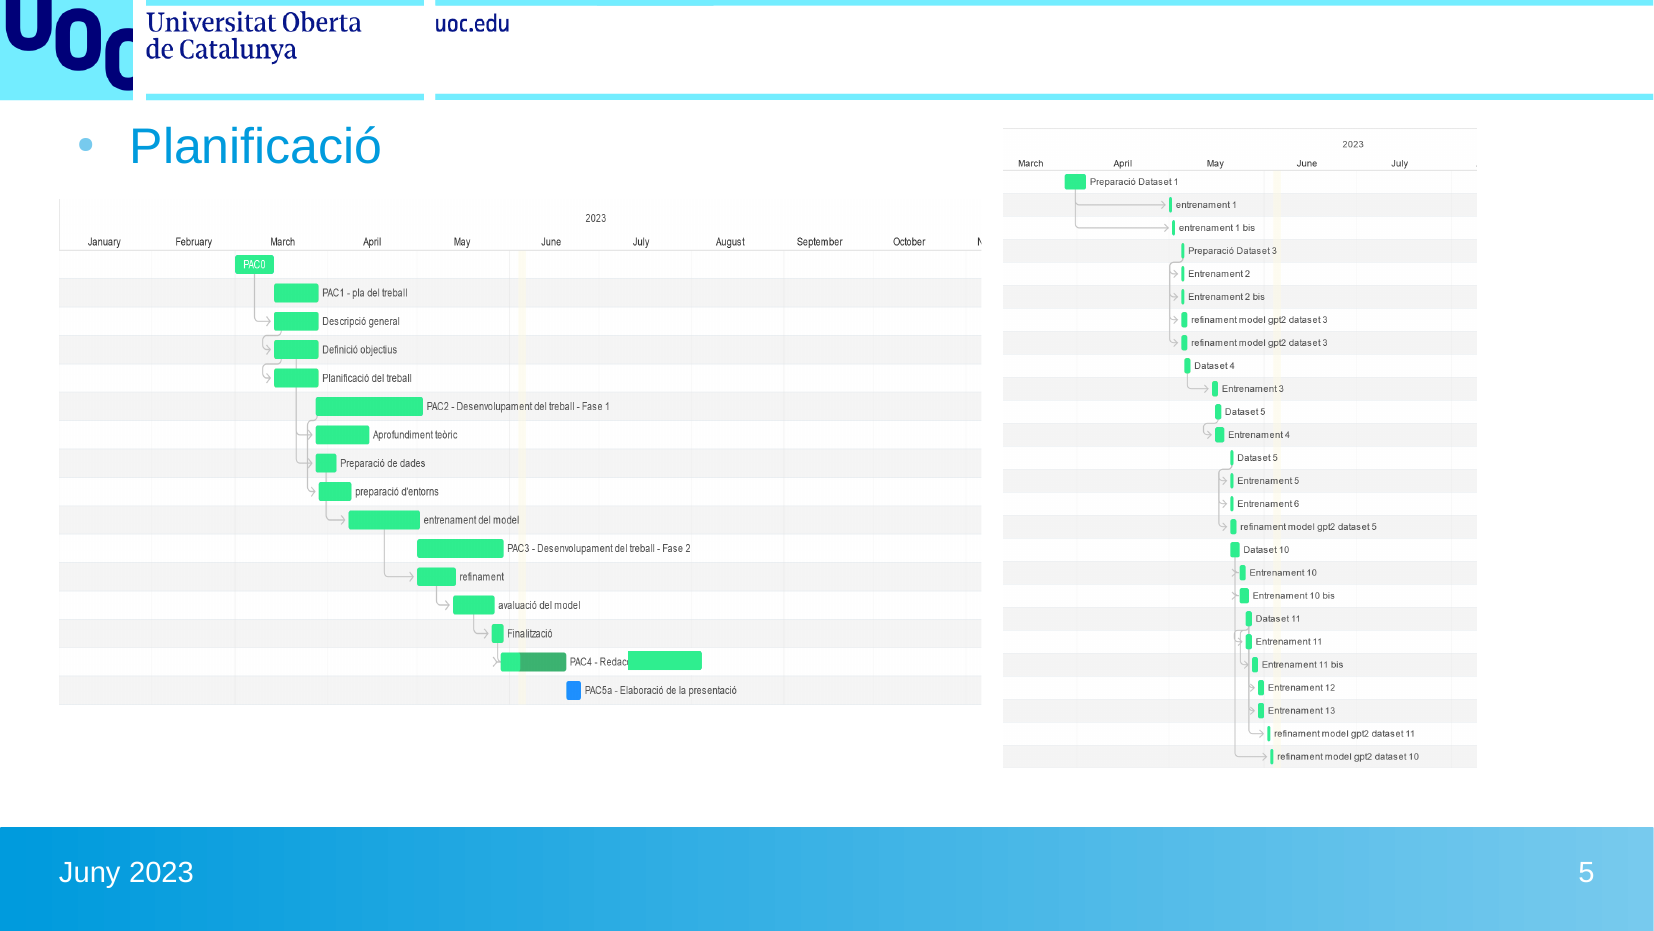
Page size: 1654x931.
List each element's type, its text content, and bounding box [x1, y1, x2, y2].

picture [1003, 128, 1477, 768]
list Planificació [59, 118, 709, 199]
picture [59, 199, 982, 709]
picture [0, 0, 1654, 105]
